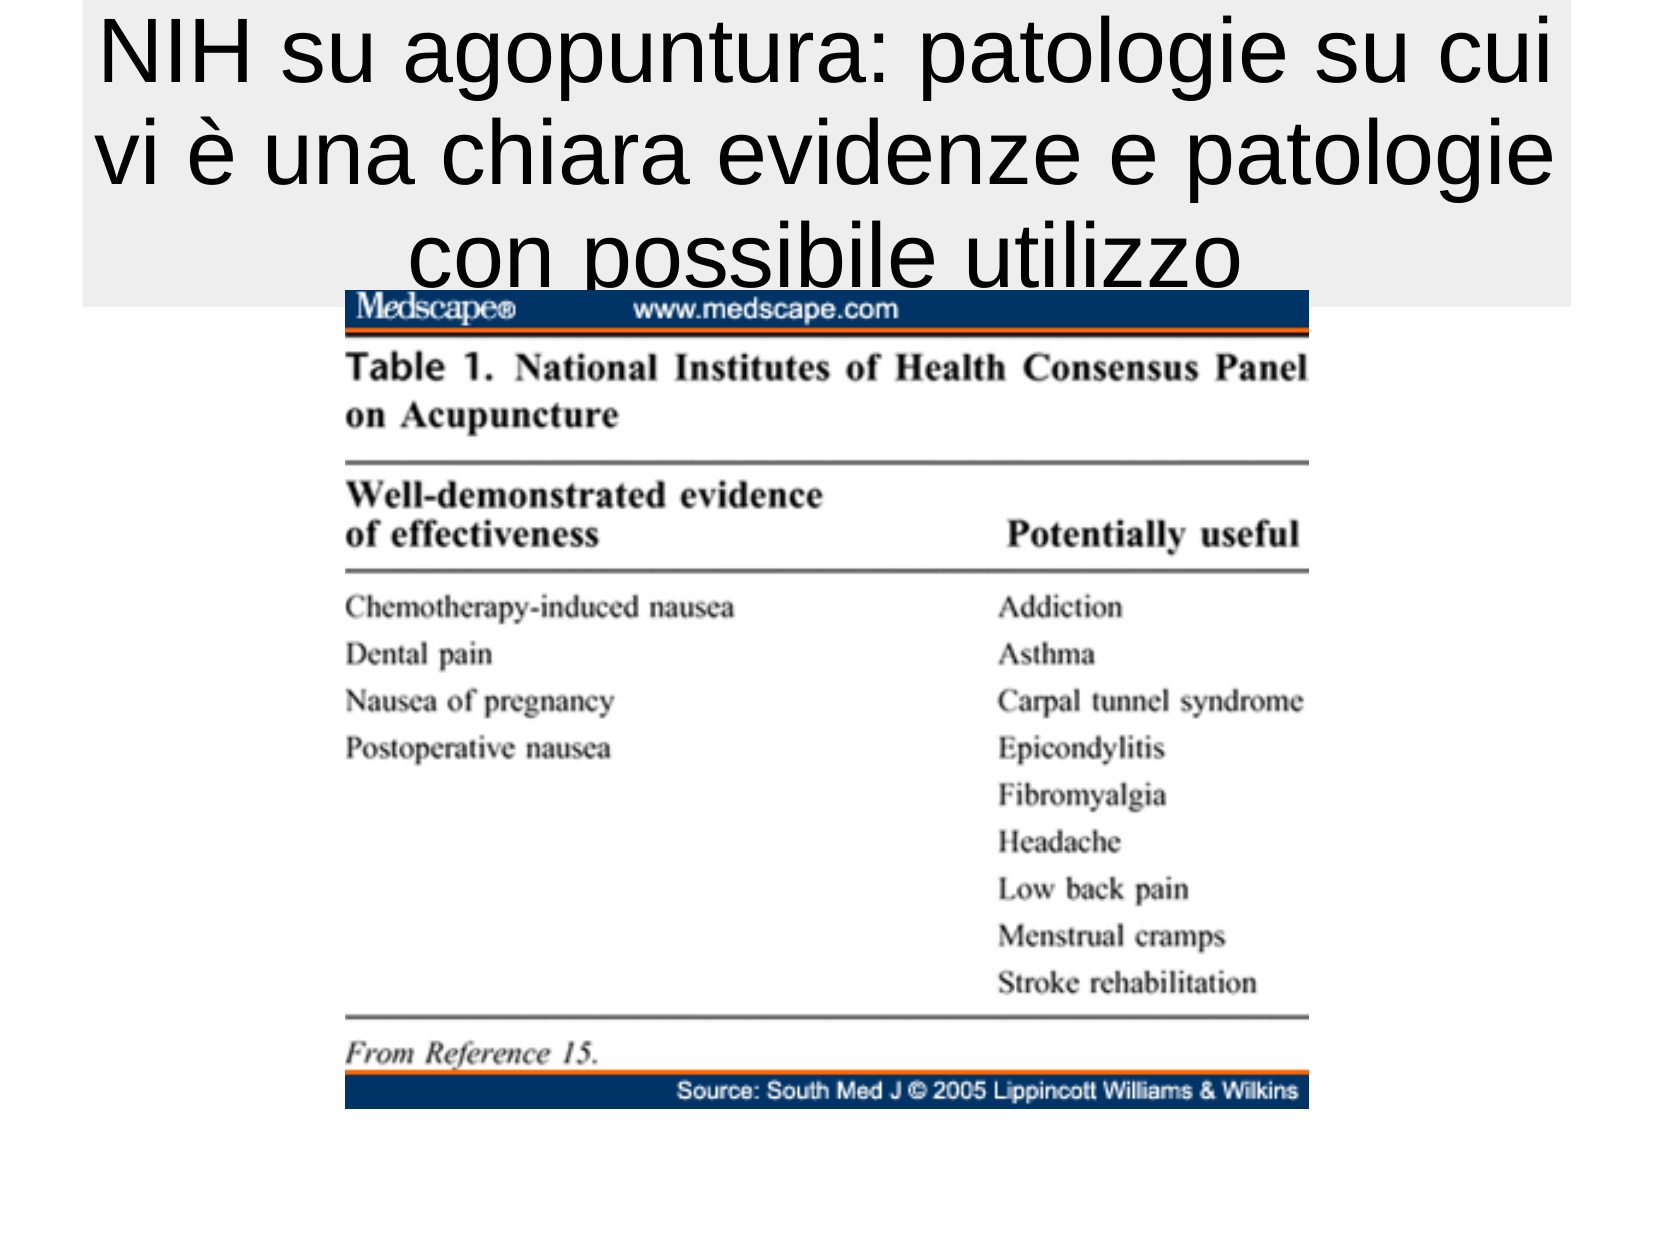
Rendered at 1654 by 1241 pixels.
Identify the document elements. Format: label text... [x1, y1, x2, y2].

picture [345, 290, 1309, 1109]
title NIH su agopuntura: patologie su cui vi è una chiara evidenze e patologie con possibile utilizzo [82, 0, 1571, 307]
